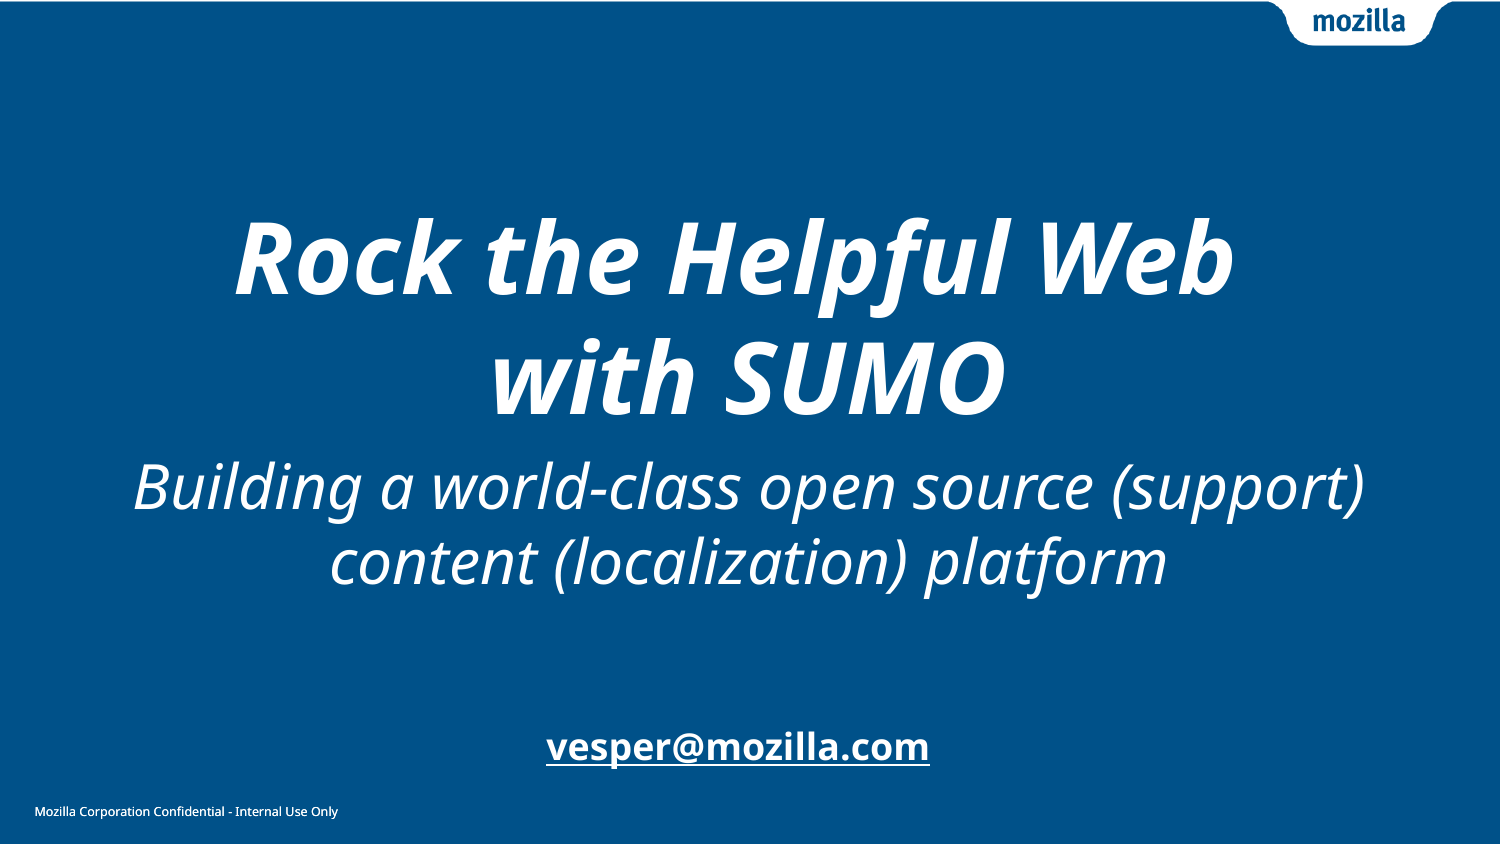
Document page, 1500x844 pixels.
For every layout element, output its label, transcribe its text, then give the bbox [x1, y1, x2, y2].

title Rock the Helpful Web with SUMO [31, 259, 1467, 450]
picture [0, 0, 1500, 844]
subtitle Building a world-class open source (support) content (localization) platform [112, 432, 1388, 562]
text_box vesper@mozilla.com [529, 653, 948, 844]
